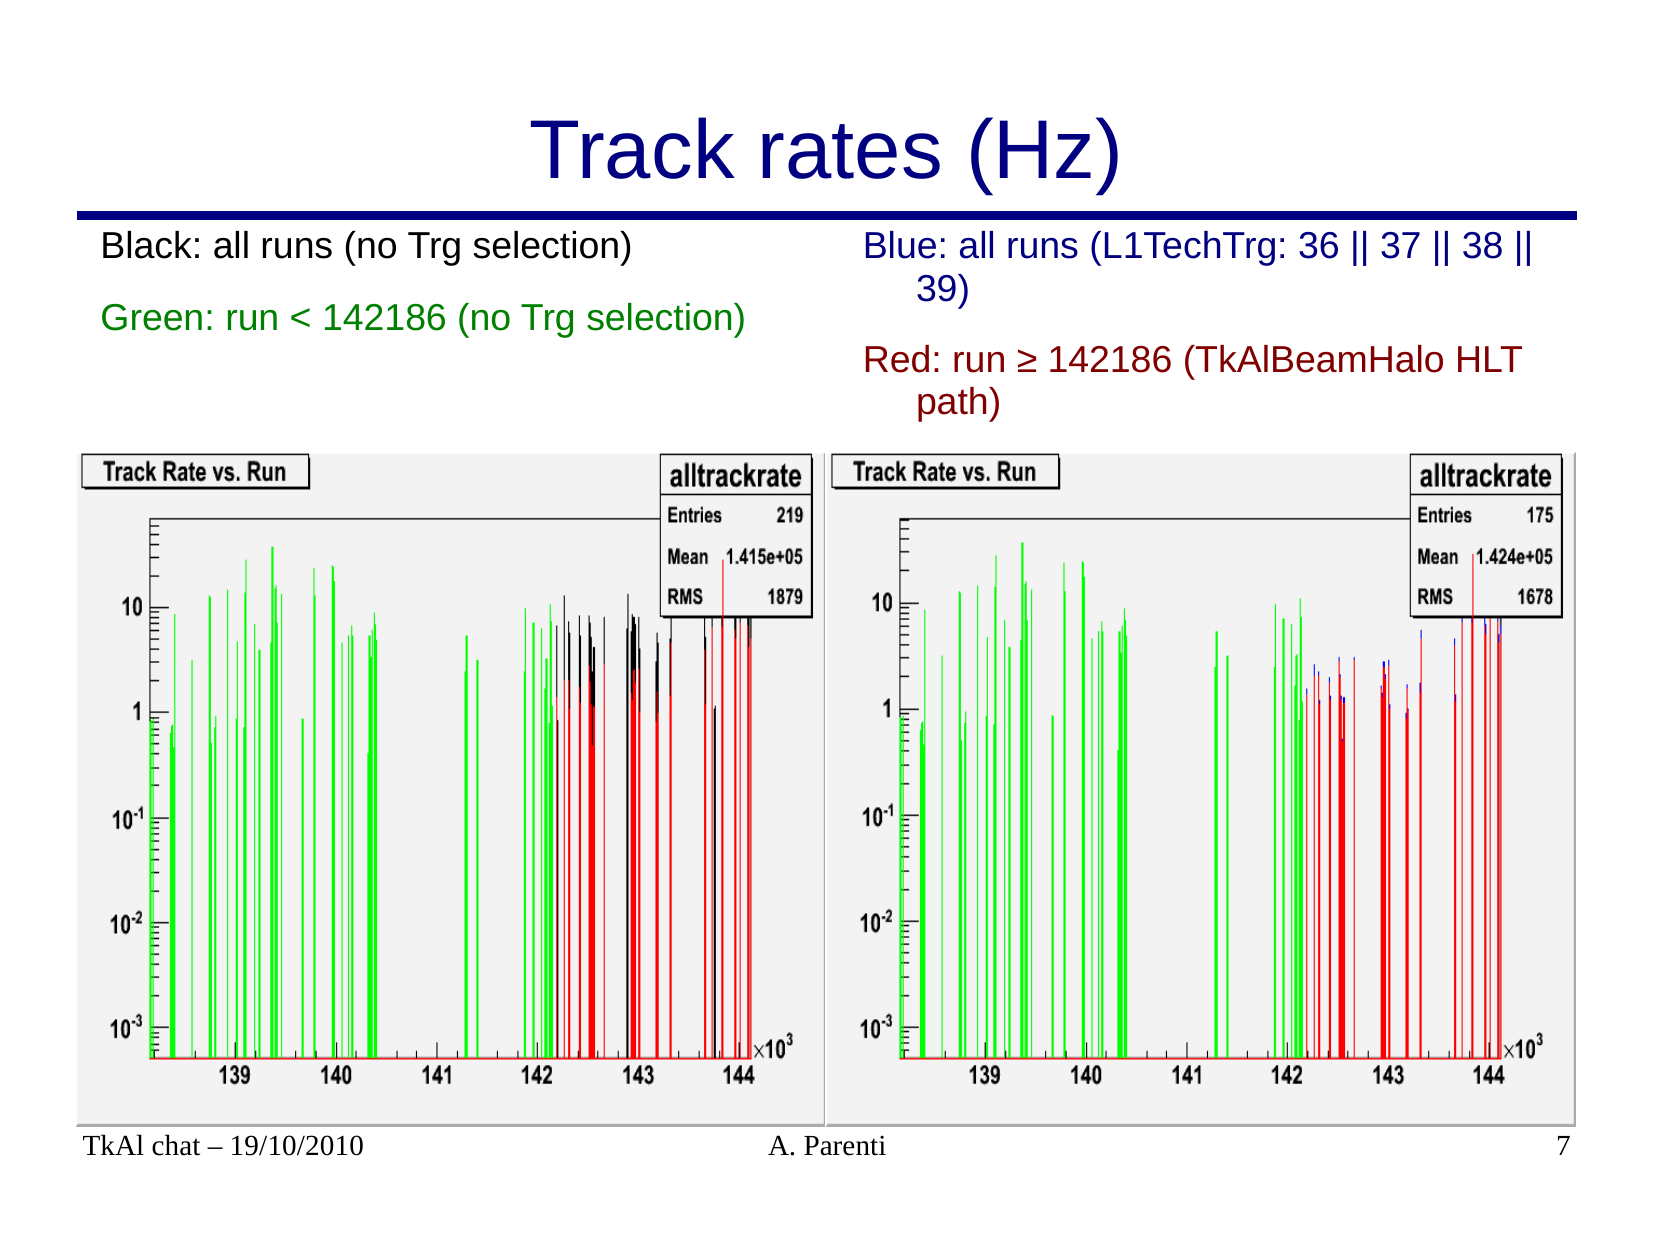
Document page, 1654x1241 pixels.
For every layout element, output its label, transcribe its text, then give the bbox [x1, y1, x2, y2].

picture [75, 451, 1576, 1127]
title Track rates (Hz) [82, 75, 1571, 226]
list Black: all runs (no Trg selection) Green: run < 142186 (no Trg selection) [82, 225, 809, 451]
list Blue: all runs (L1TechTrg: 36 || 37 || 38 || 39) Red: run ≥ 142186 (TkAlBeamHalo HLT path) [845, 225, 1572, 1094]
